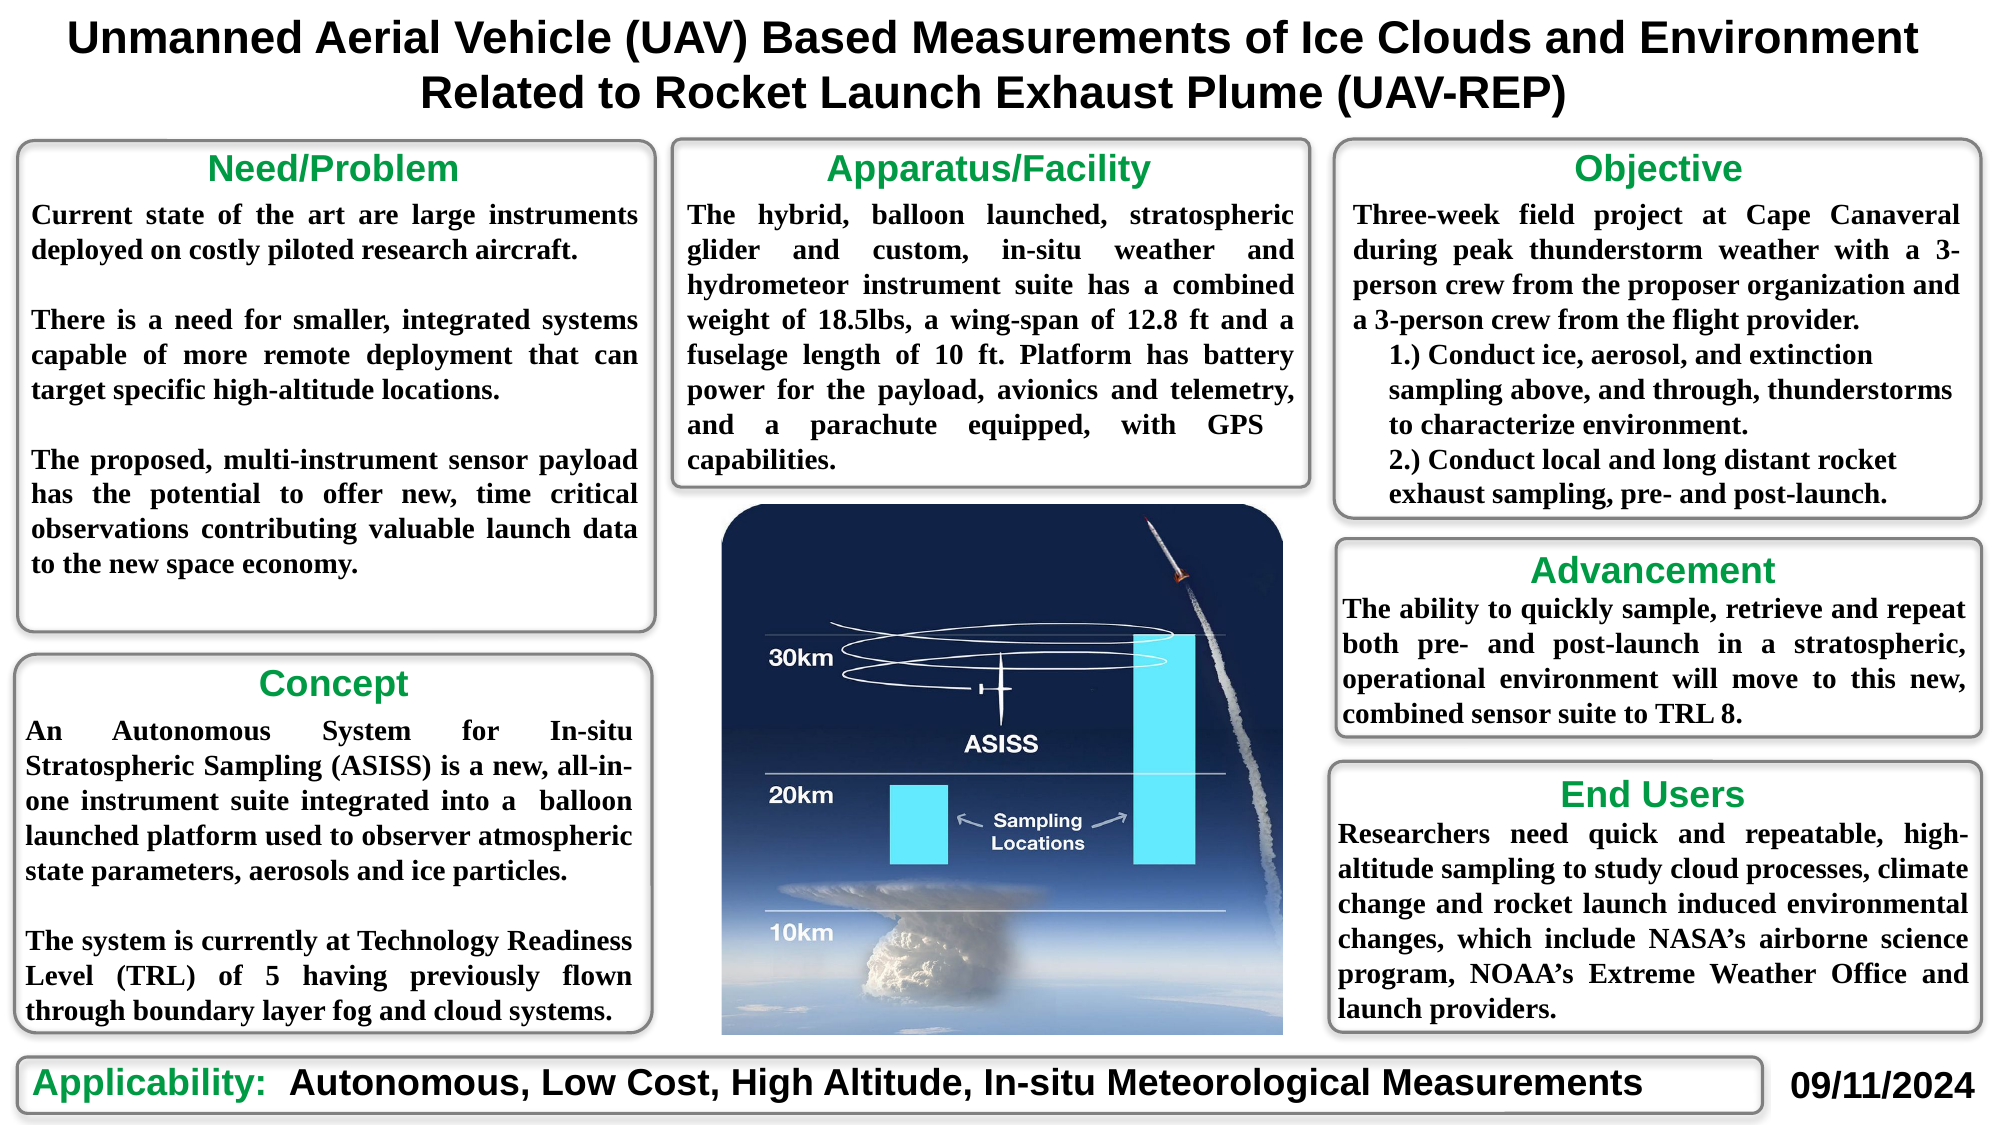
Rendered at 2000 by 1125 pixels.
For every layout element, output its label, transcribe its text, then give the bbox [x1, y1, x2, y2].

text_box 09/11/2024 [1775, 1053, 1990, 1114]
picture [721, 504, 1283, 1035]
text_box The hybrid, balloon launched, stratospheric glider and custom, in-situ weather and hydrometeor instrument suite has a combined weight of 18.5lbs, a wing-span of 12.8 ft and a fuselage length of 10 ft. Platform has battery power for the payload, avionics and telemetry, and a parachute equipped, with GPS capabilities. [672, 187, 1310, 483]
text_box Current state of the art are large instruments deployed on costly piloted research aircraft. There is a need for smaller, integrated systems capable of more remote deployment that can target specific high-altitude locations. The proposed, multi-instrument sensor payload has the potential to offer new, time critical observations contributing valuable launch data to the new space economy. [16, 187, 654, 588]
text_box Researchers need quick and repeatable, high-altitude sampling to study cloud processes, climate change and rocket launch induced environmental changes, which include NASA’s airborne science program, NOAA’s Extreme Weather Office and launch providers. [1323, 806, 1985, 1032]
text_box Advancement [1334, 541, 1972, 599]
text_box The ability to quickly sample, retrieve and repeat both pre- and post-launch in a stratospheric, operational environment will move to this new, combined sensor suite to TRL 8. [1327, 582, 1982, 737]
text_box Applicability: Autonomous, Low Cost, High Altitude, In-situ Meteorological Measurements [17, 1051, 1763, 1111]
text_box Need/Problem [14, 140, 653, 197]
text_box Concept [15, 655, 653, 713]
text_box Three-week field project at Cape Canaveral during peak thunderstorm weather with a 3-person crew from the proposer organization and a 3-person crew from the flight provider. 1.) Conduct ice, aerosol, and extinction sampling above, and through, thunderstorms to characterize environment. 2.) Conduct local and long distant rocket exhaust sampling, pre- and post-launch. [1338, 187, 1976, 518]
text_box An Autonomous System for In-situ Stratospheric Sampling (ASISS) is a new, all-in-one instrument suite integrated into a balloon launched platform used to observer atmospheric state parameters, aerosols and ice particles. The system is currently at Technology Readiness Level (TRL) of 5 having previously flown through boundary layer fog and cloud systems. [10, 703, 649, 1034]
text_box End Users [1334, 766, 1972, 824]
text_box Apparatus/Facility [670, 140, 1308, 197]
text_box Objective [1340, 140, 1978, 198]
text_box Unmanned Aerial Vehicle (UAV) Based Measurements of Ice Clouds and Environment Related to Rocket Launch Exhaust Plume (UAV-REP) [0, 0, 1988, 125]
